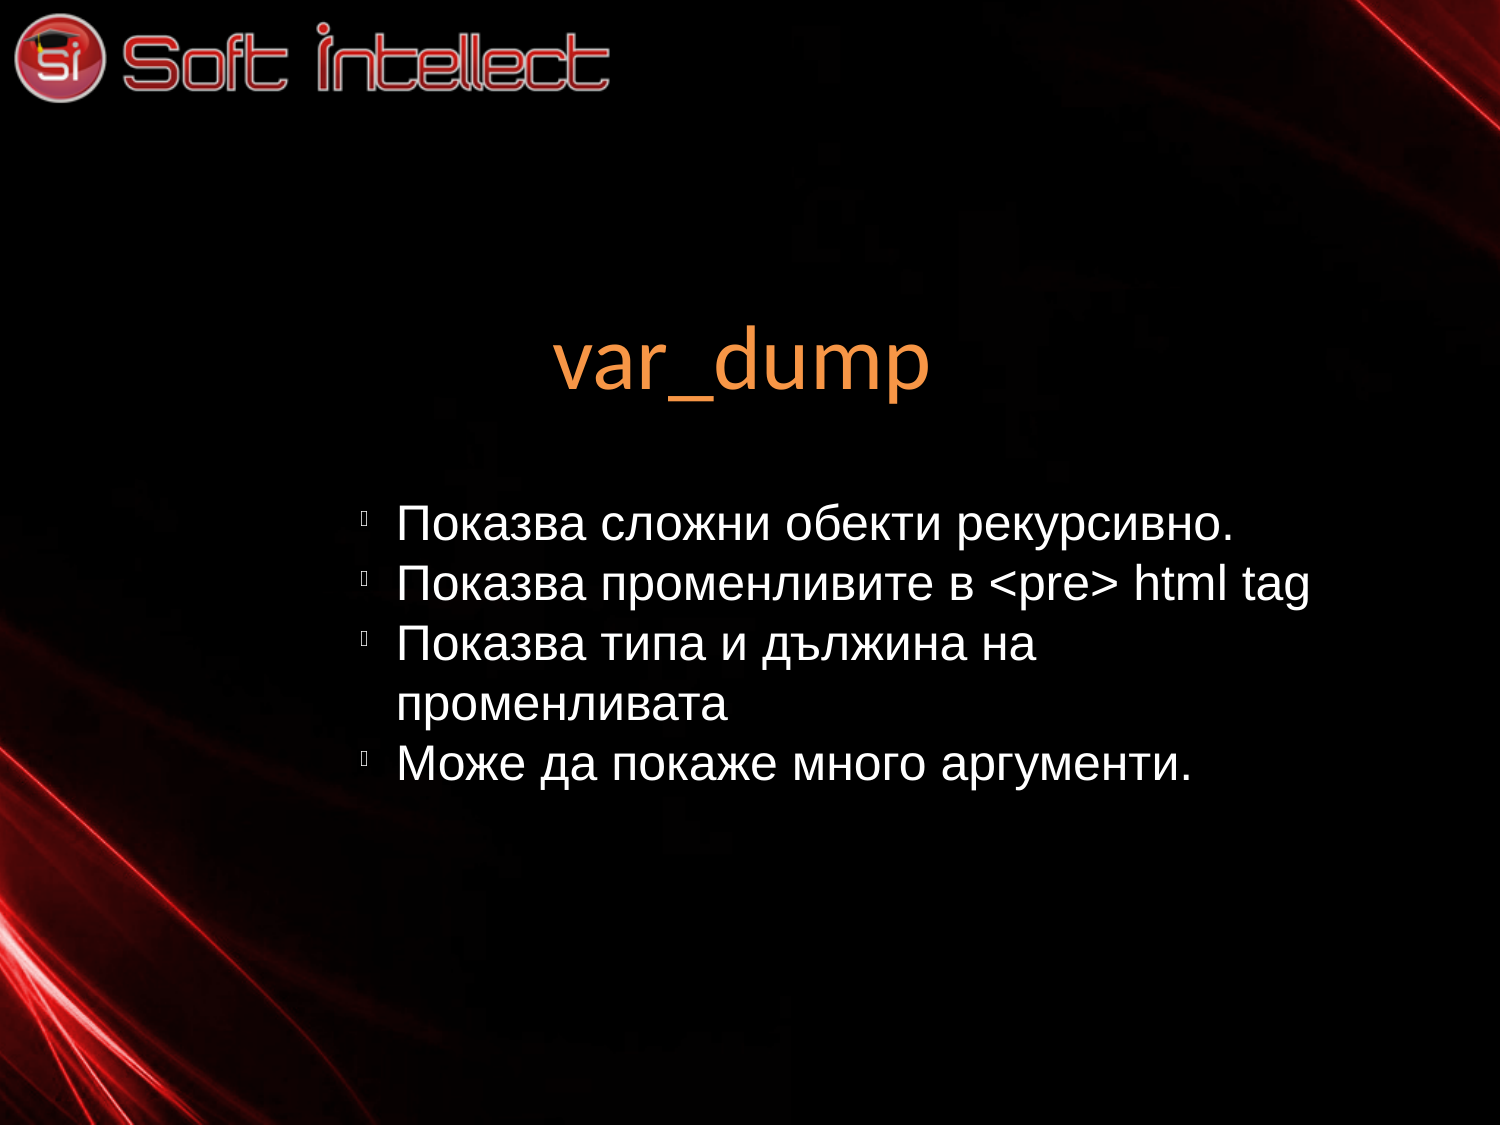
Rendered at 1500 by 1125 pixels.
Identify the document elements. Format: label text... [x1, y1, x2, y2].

picture [0, 0, 1500, 1125]
text_box Показва сложни обекти рекурсивно. Показва променливите в <pre> html tag Показва типа и дължина на променливата Може да покаже много аргументи. [345, 483, 1351, 1125]
text_box var_dump [104, 232, 1380, 474]
